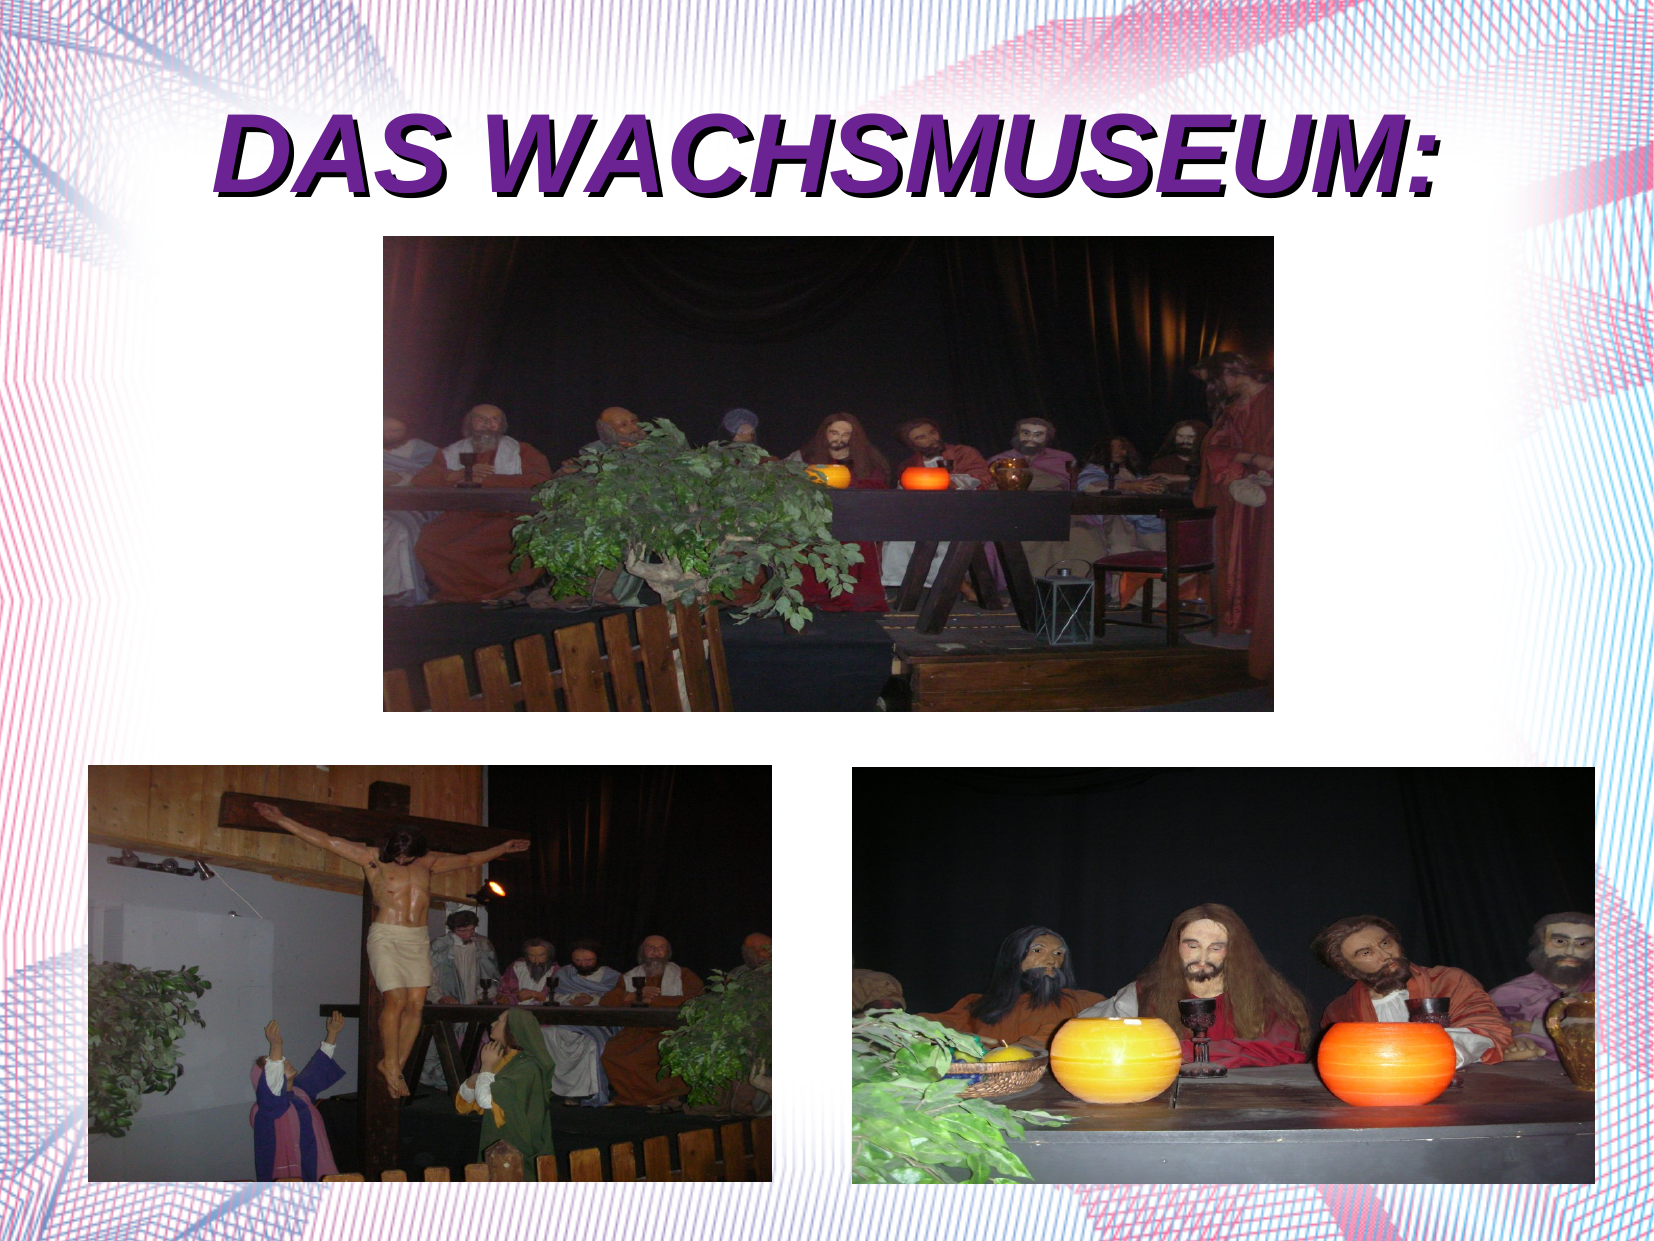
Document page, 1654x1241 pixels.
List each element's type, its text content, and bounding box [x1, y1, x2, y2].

picture [0, 0, 1654, 1241]
title DAS WACHSMUSEUM: [82, 49, 1571, 257]
